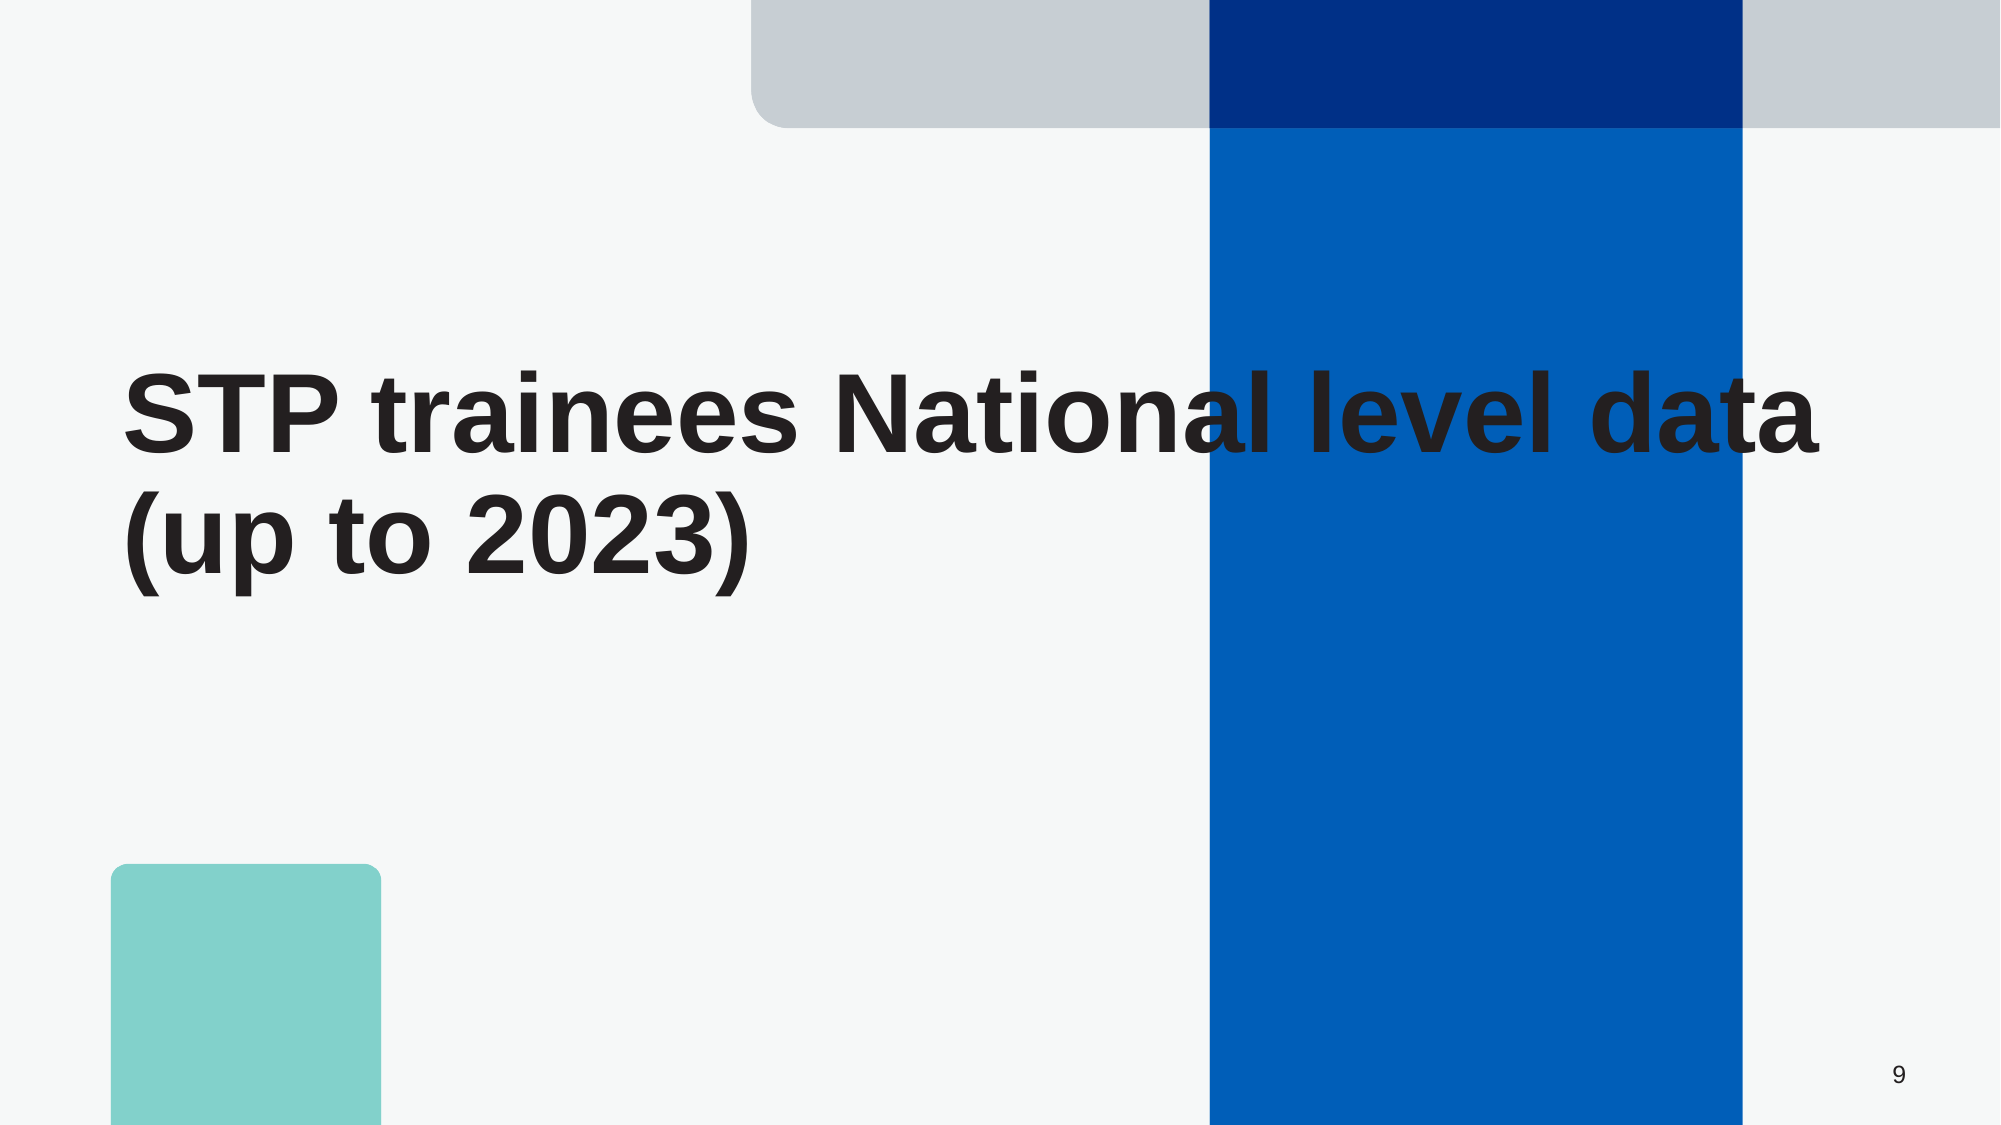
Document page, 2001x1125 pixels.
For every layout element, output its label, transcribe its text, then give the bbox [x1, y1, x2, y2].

title STP trainees National level data (up to 2023) [122, 355, 1122, 573]
